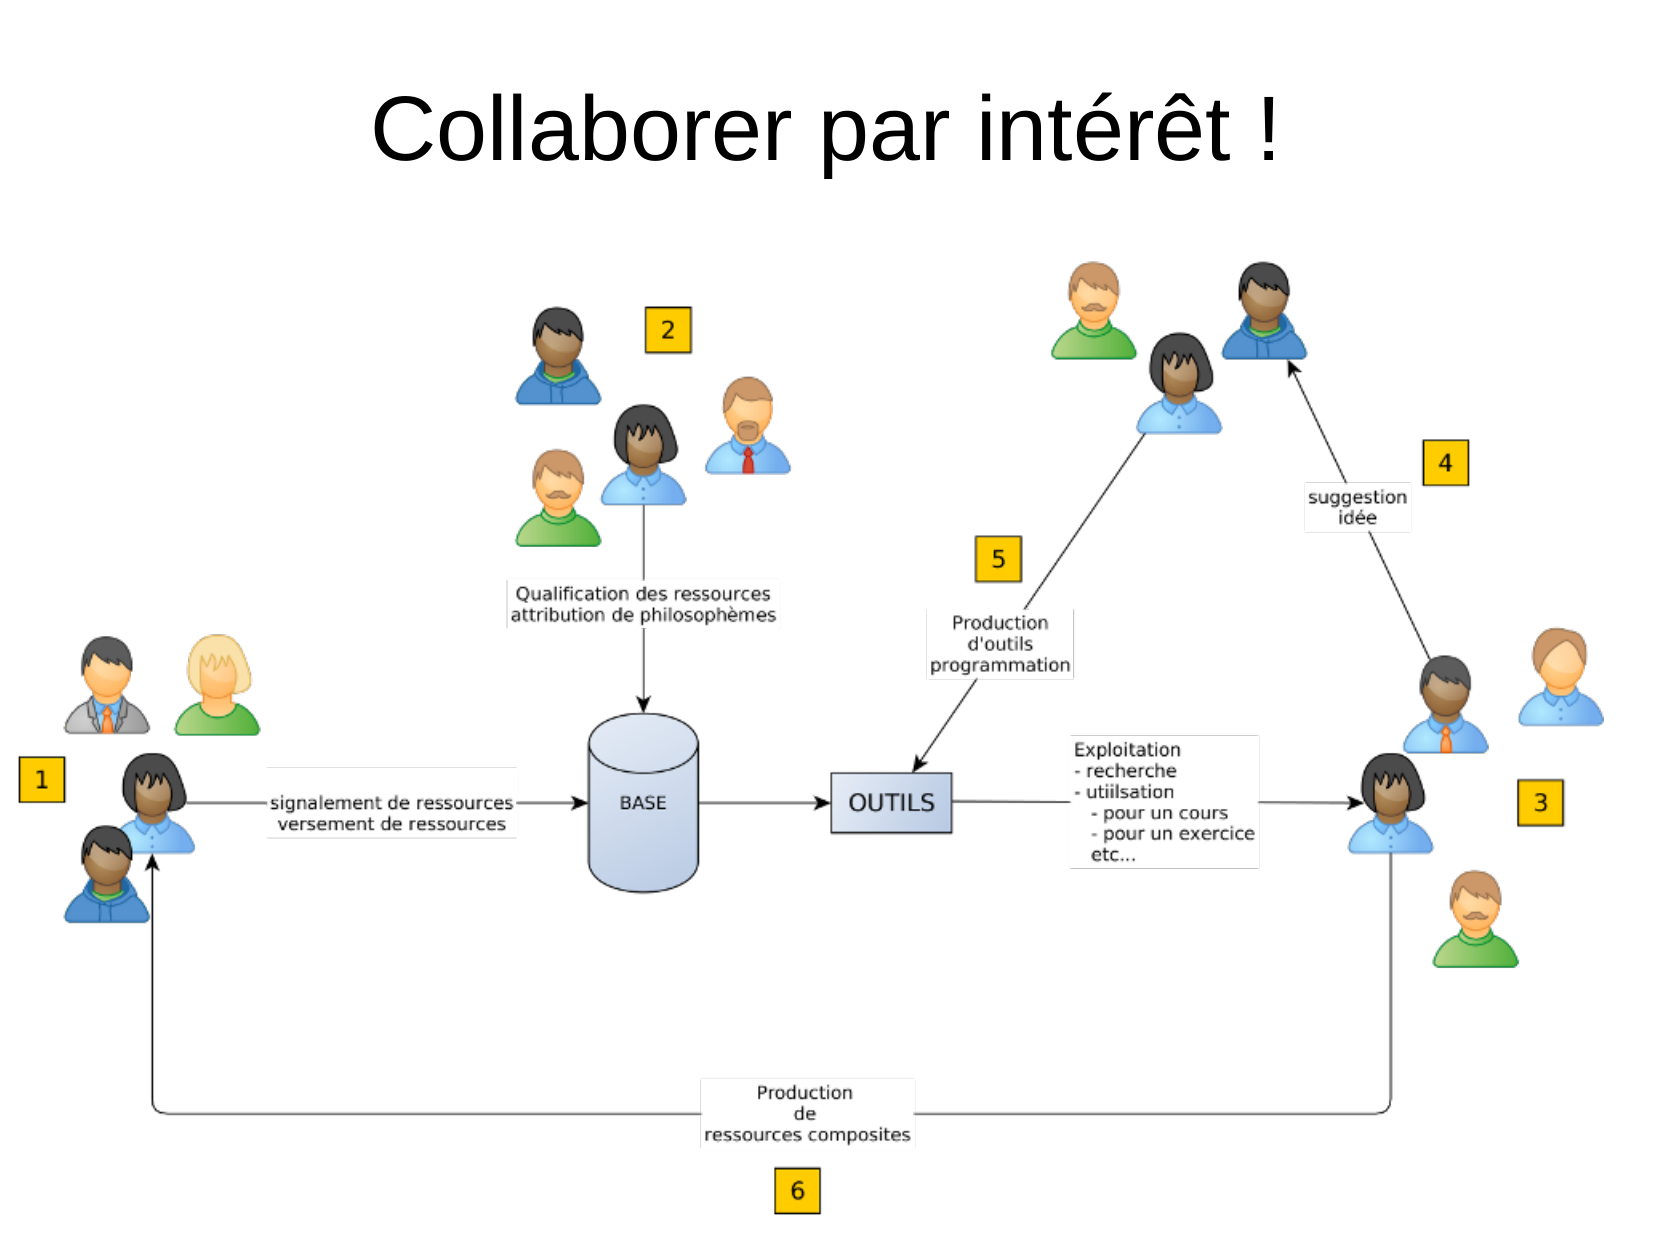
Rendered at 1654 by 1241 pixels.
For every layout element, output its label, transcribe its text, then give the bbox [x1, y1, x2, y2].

title Collaborer par intérêt ! [82, 25, 1571, 233]
picture [11, 254, 1612, 1221]
